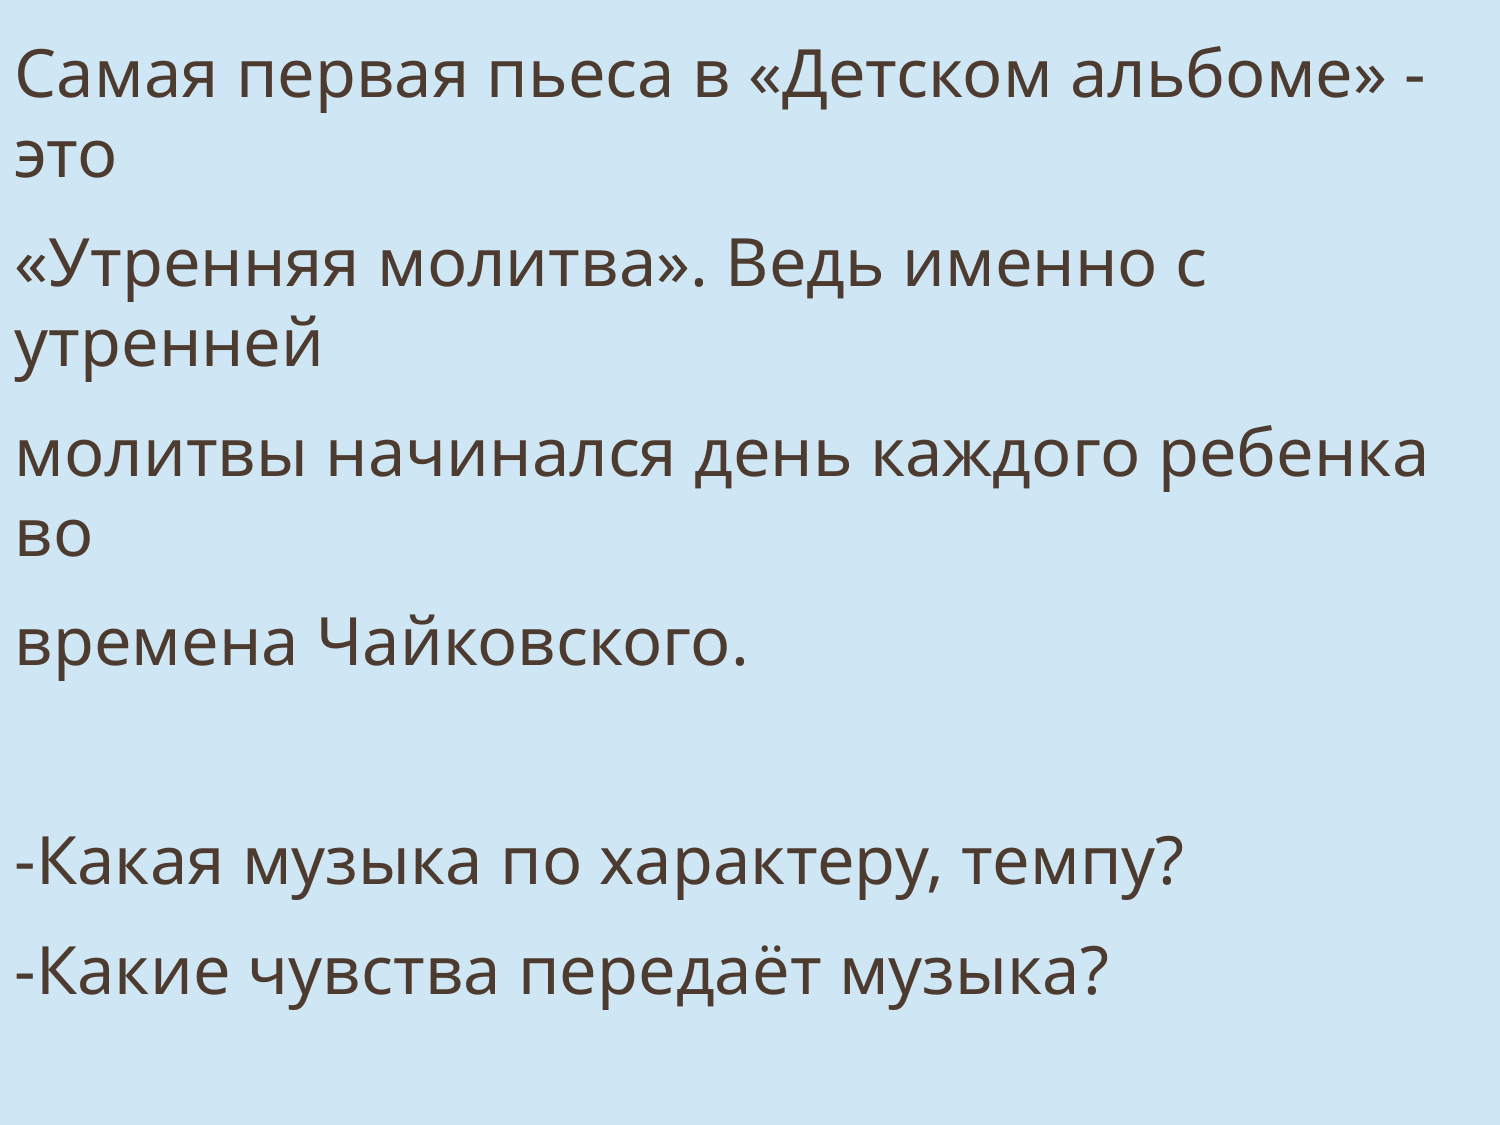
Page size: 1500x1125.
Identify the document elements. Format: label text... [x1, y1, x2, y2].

list Самая первая пьеса в «Детском альбоме» - это «Утренняя молитва». Ведь именно с утренней молитвы начинался день каждого ребенка во времена Чайковского. -Какая музыка по характеру, темпу? -Какие чувства передаёт музыка? [0, 23, 1500, 1125]
